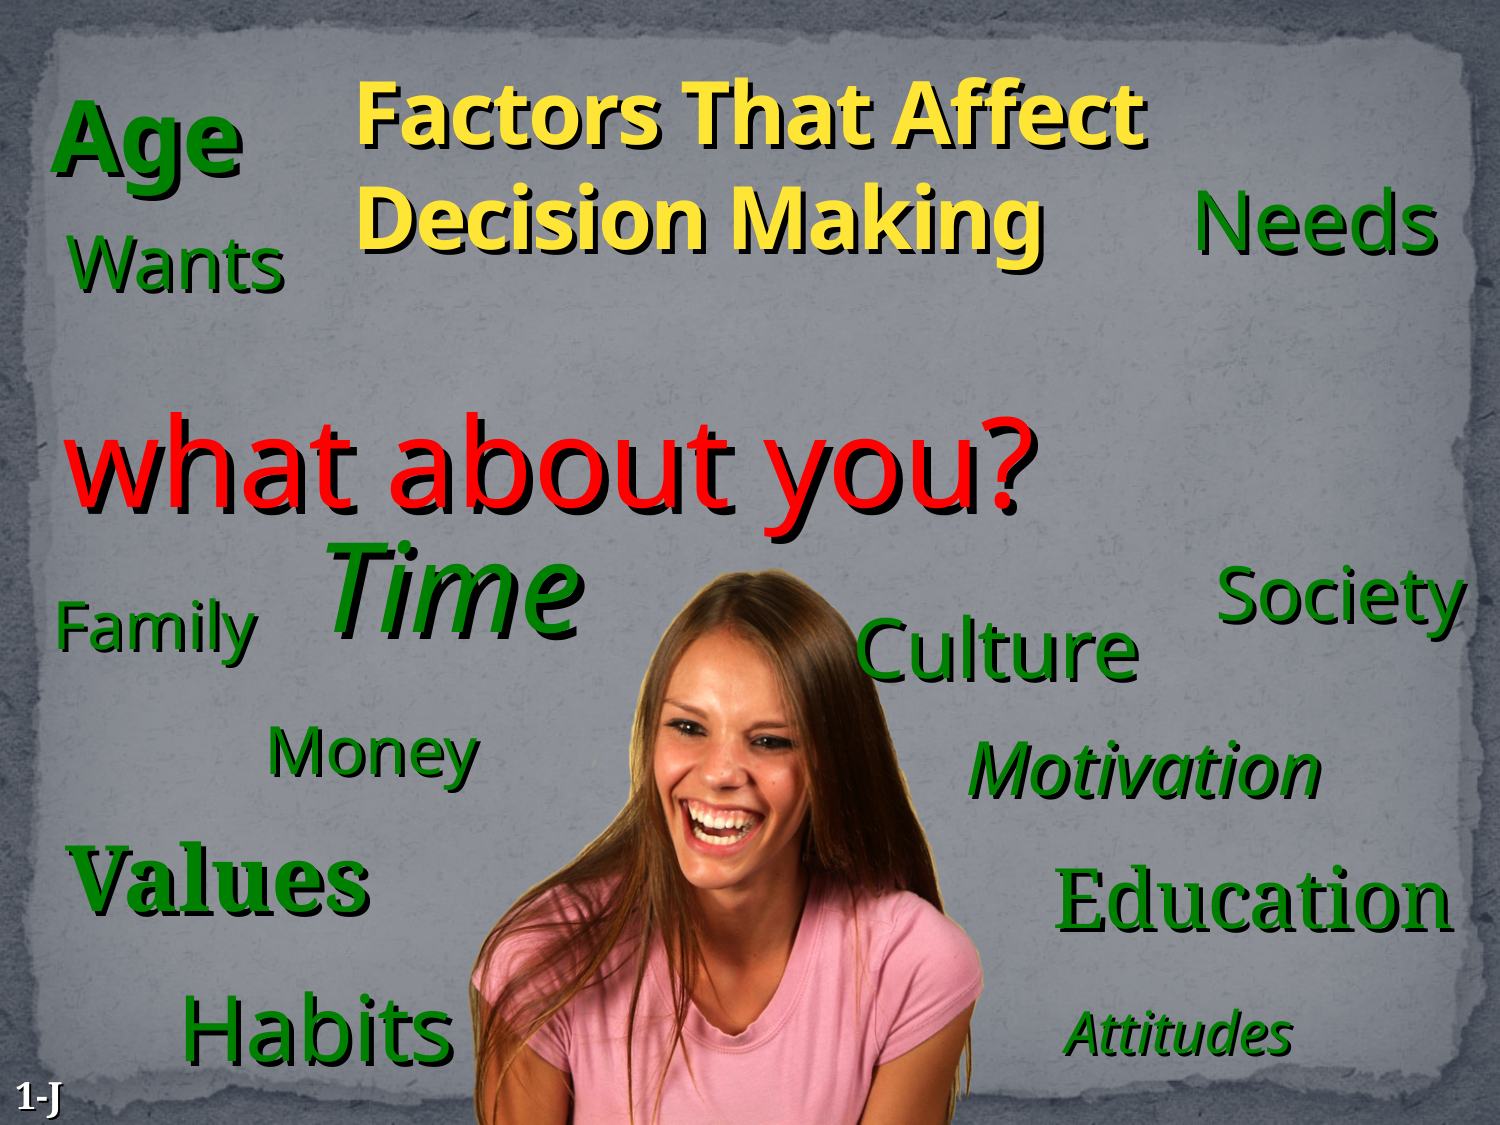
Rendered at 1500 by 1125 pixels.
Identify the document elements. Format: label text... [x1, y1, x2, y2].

text_box what about you? [47, 375, 1453, 541]
text_box Factors That Affect Decision Making [337, 50, 1188, 305]
picture [558, 580, 567, 591]
text_box Values [50, 812, 357, 938]
text_box Motivation [950, 712, 1451, 818]
text_box Age [35, 64, 238, 201]
picture [437, 537, 1019, 1125]
text_box Education [1037, 837, 1444, 953]
text_box Needs [1175, 159, 1458, 276]
text_box Family [37, 575, 289, 671]
text_box Culture [837, 587, 1216, 703]
text_box Habits [162, 962, 434, 1088]
text_box Time [300, 500, 558, 666]
text_box Money [249, 699, 499, 796]
text_box Attitudes [1050, 987, 1455, 1073]
text_box 1-J [0, 1064, 85, 1125]
text_box Society [1200, 537, 1460, 643]
text_box Wants [50, 207, 315, 313]
